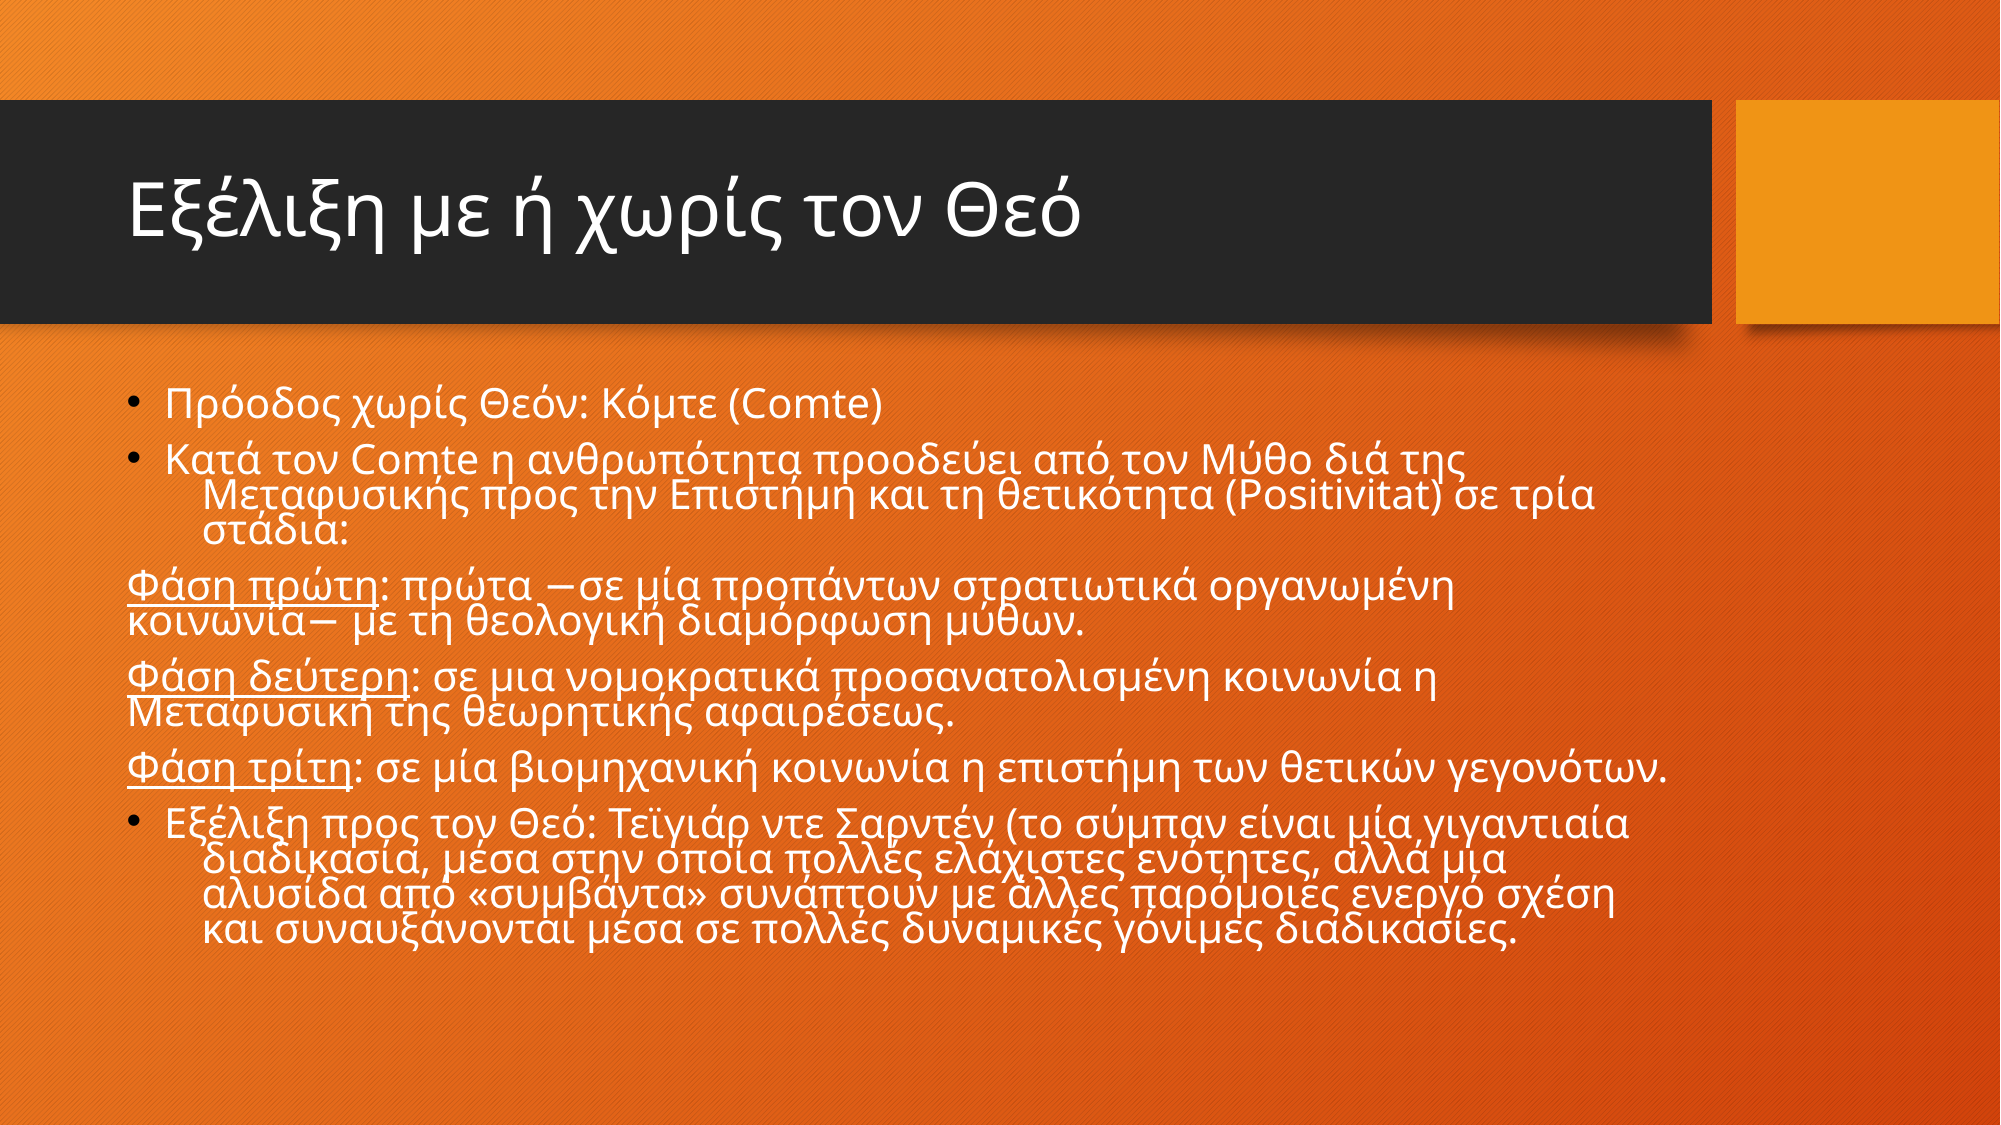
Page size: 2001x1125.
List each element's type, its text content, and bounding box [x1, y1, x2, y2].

list Πρόοδος χωρίς Θεόν: Κόμτε (Comte) Κατά τον Comte η ανθρωπότητα προοδεύει από τον Μύθο διά της Μεταφυσικής προς την Επιστήμη και τη θετικότητα (Positivitat) σε τρία στάδια: Φάση πρώτη: πρώτα −σε μία προπάντων στρατιωτικά οργανωμένη κοινωνία− με τη θεολογική διαμόρφωση μύθων. Φάση δεύτερη: σε μια νομοκρατικά προσανατολισμένη κοινωνία η Μεταφυσική της θεωρητικής αφαιρέσεως. Φάση τρίτη: σε μία βιομηχανική κοινωνία η επιστήμη των θετικών γεγονότων. Εξέλιξη προς τον Θεό: Τεϊγιάρ ντε Σαρντέν (το σύμπαν είναι μία γιγαντιαία διαδικασία, μέσα στην οποία πολλές ελάχιστες ενότητες, αλλά μια αλυσίδα από «συμβάντα» συνάπτουν με άλλες παρόμοιες ενεργό σχέση και συναυξάνονται μέσα σε πολλές δυναμικές γόνιμες διαδικασίες. [111, 383, 1689, 974]
title Εξέλιξη με ή χωρίς τον Θεό [111, 123, 1689, 301]
